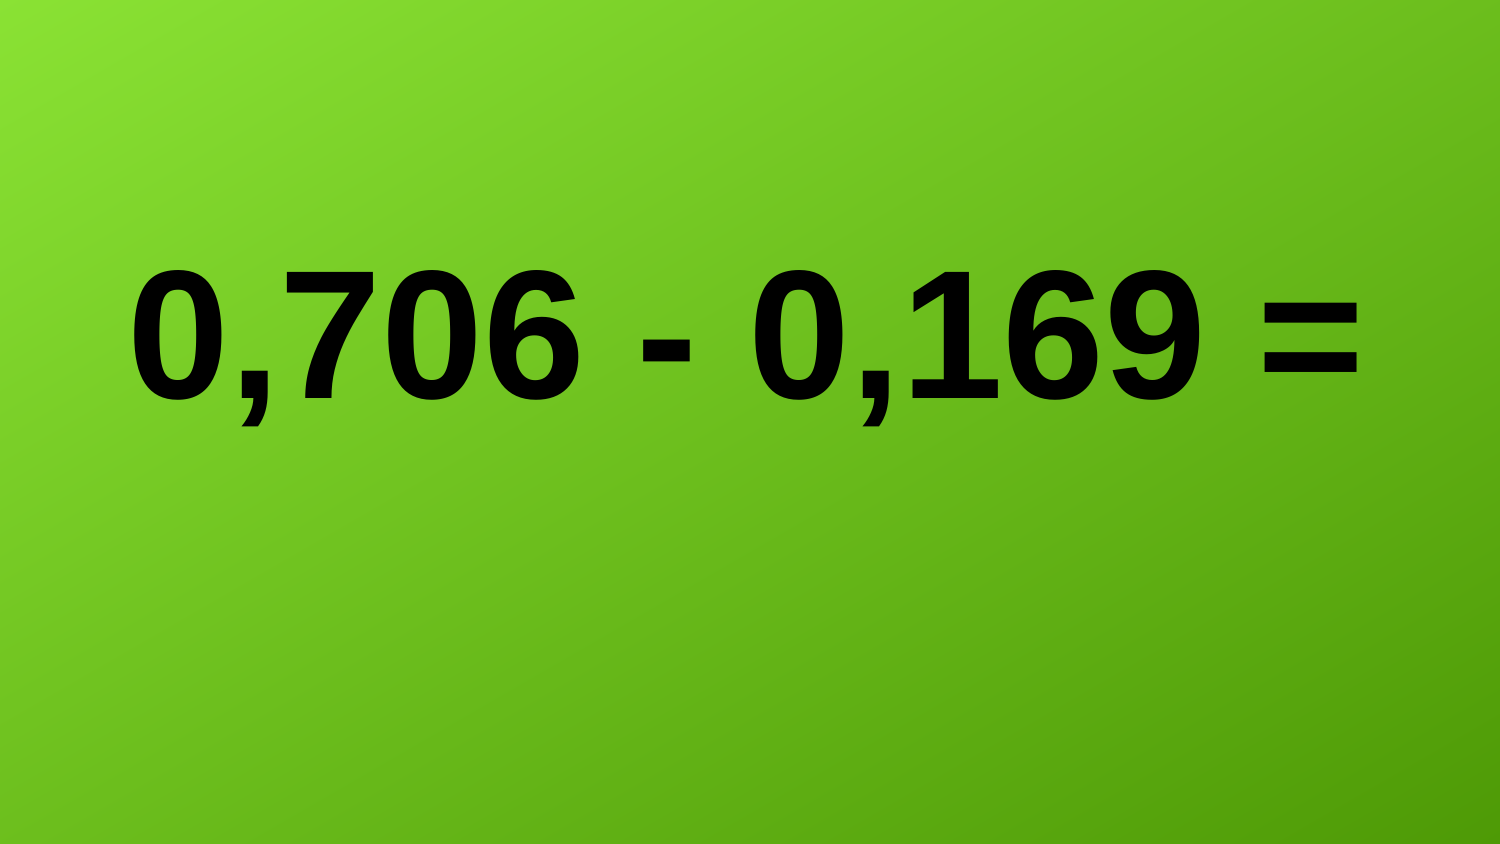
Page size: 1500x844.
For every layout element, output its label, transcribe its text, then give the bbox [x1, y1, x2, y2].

text_box 0,706 - 0,169 = [112, 259, 1388, 450]
